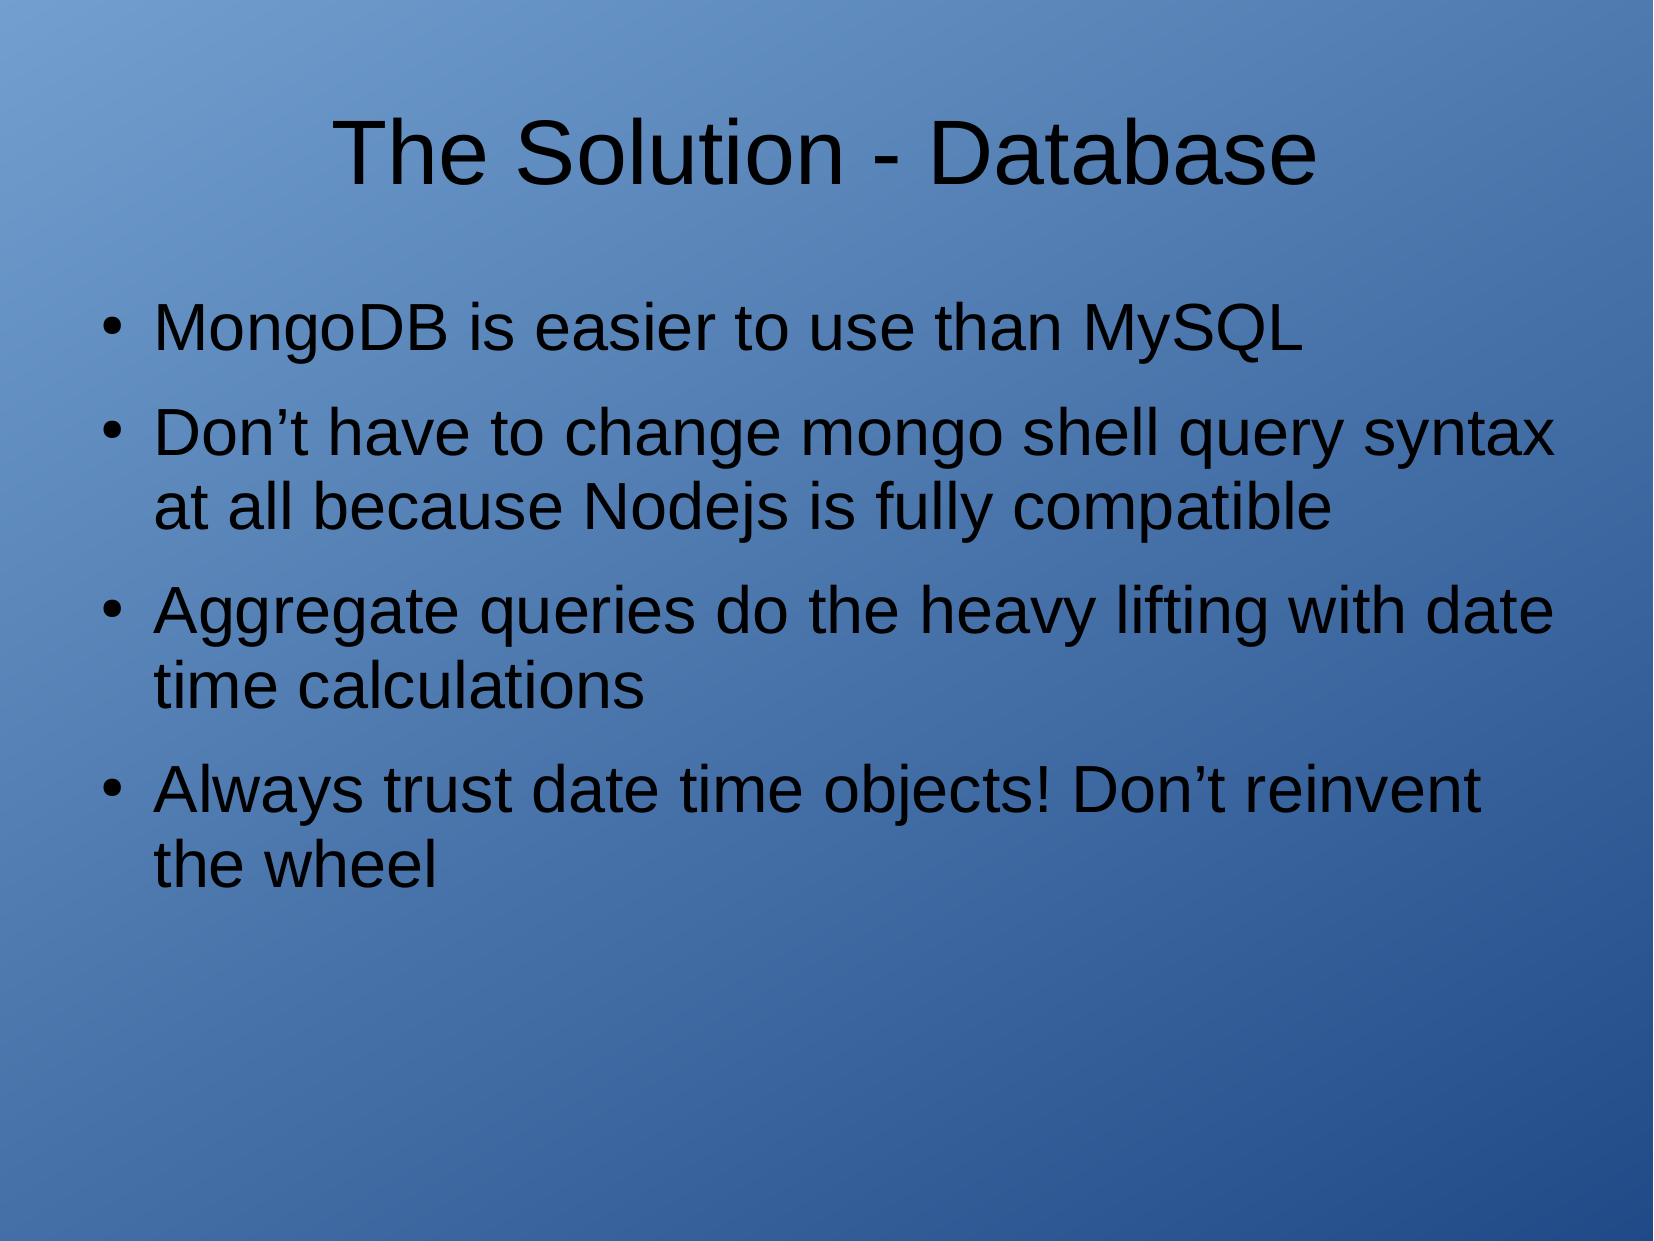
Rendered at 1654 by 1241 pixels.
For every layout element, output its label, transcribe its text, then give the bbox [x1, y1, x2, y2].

title The Solution - Database [82, 49, 1571, 257]
list MongoDB is easier to use than MySQL Don’t have to change mongo shell query syntax at all because Nodejs is fully compatible Aggregate queries do the heavy lifting with date time calculations Always trust date time objects! Don’t reinvent the wheel [82, 290, 1571, 1010]
